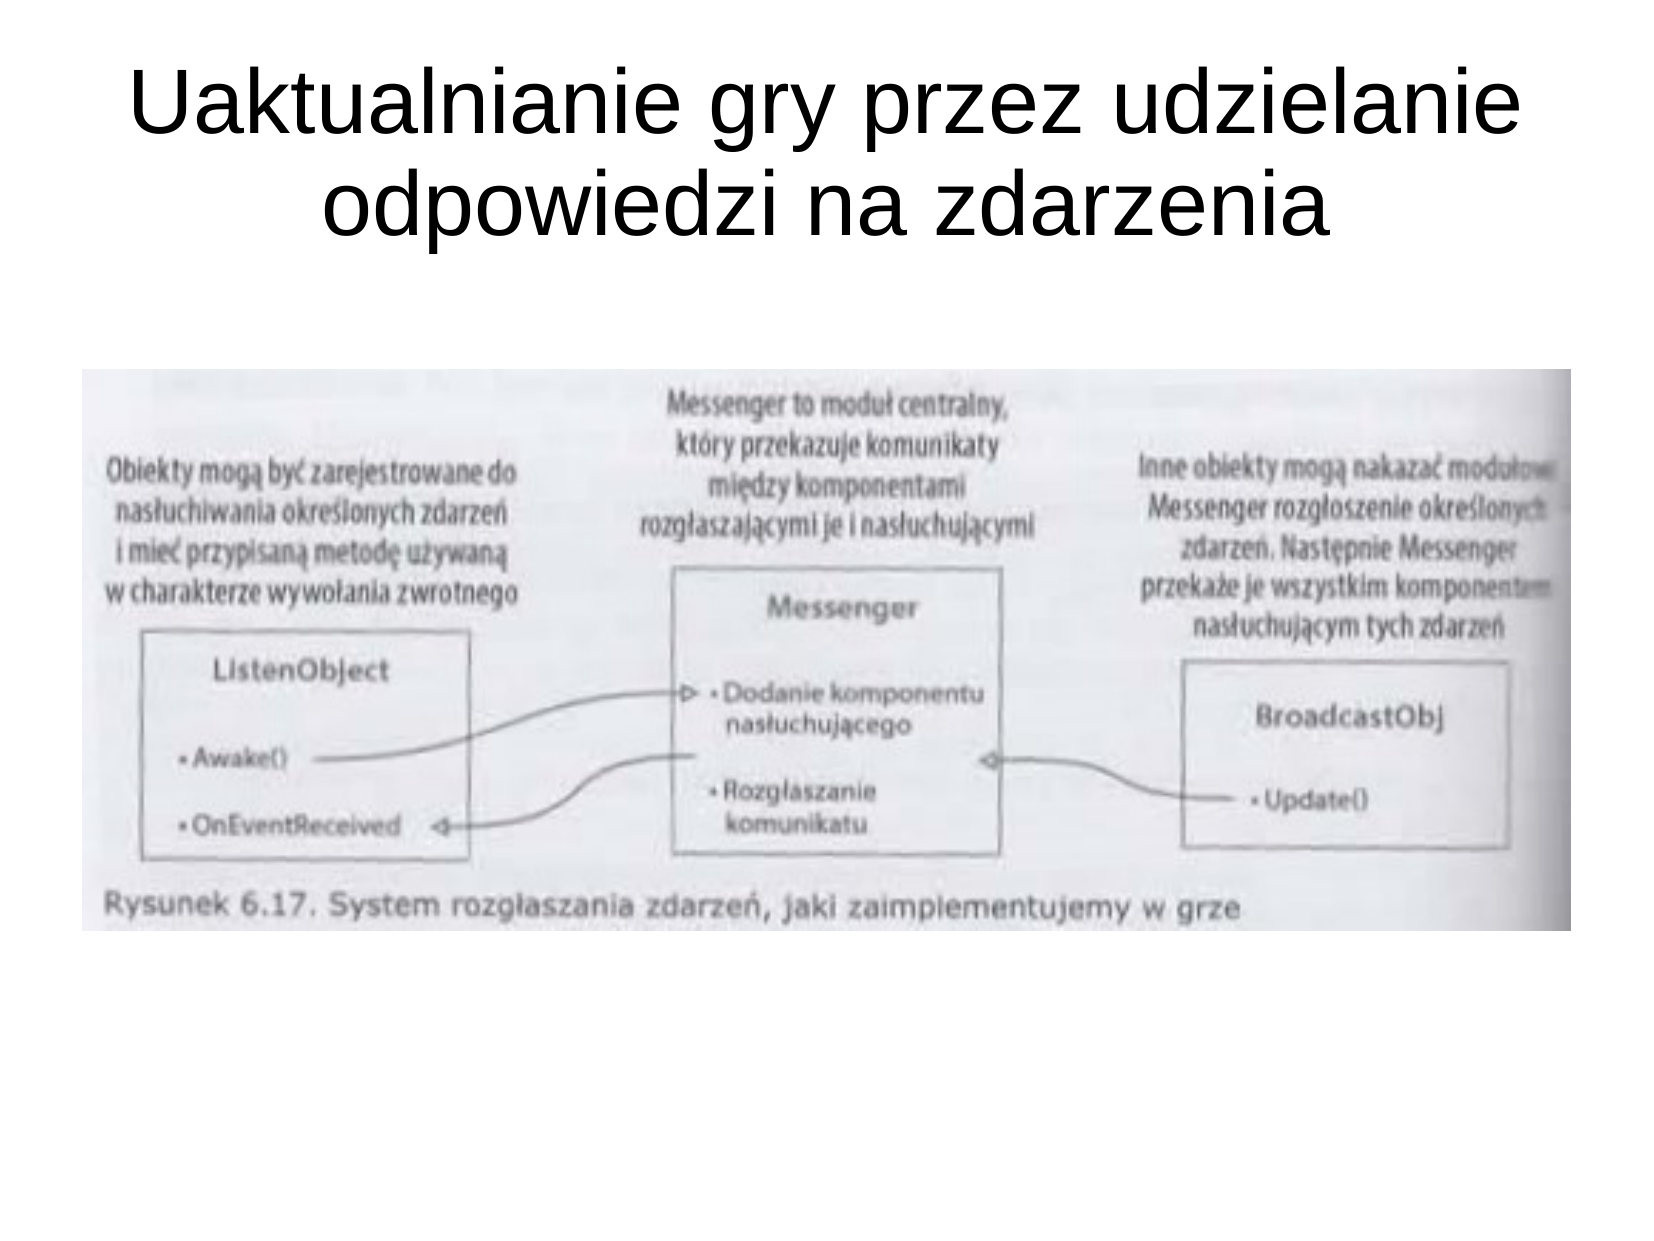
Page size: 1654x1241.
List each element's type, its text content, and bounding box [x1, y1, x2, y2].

picture [82, 369, 1571, 931]
title Uaktualnianie gry przez udzielanie odpowiedzi na zdarzenia [82, 49, 1571, 257]
